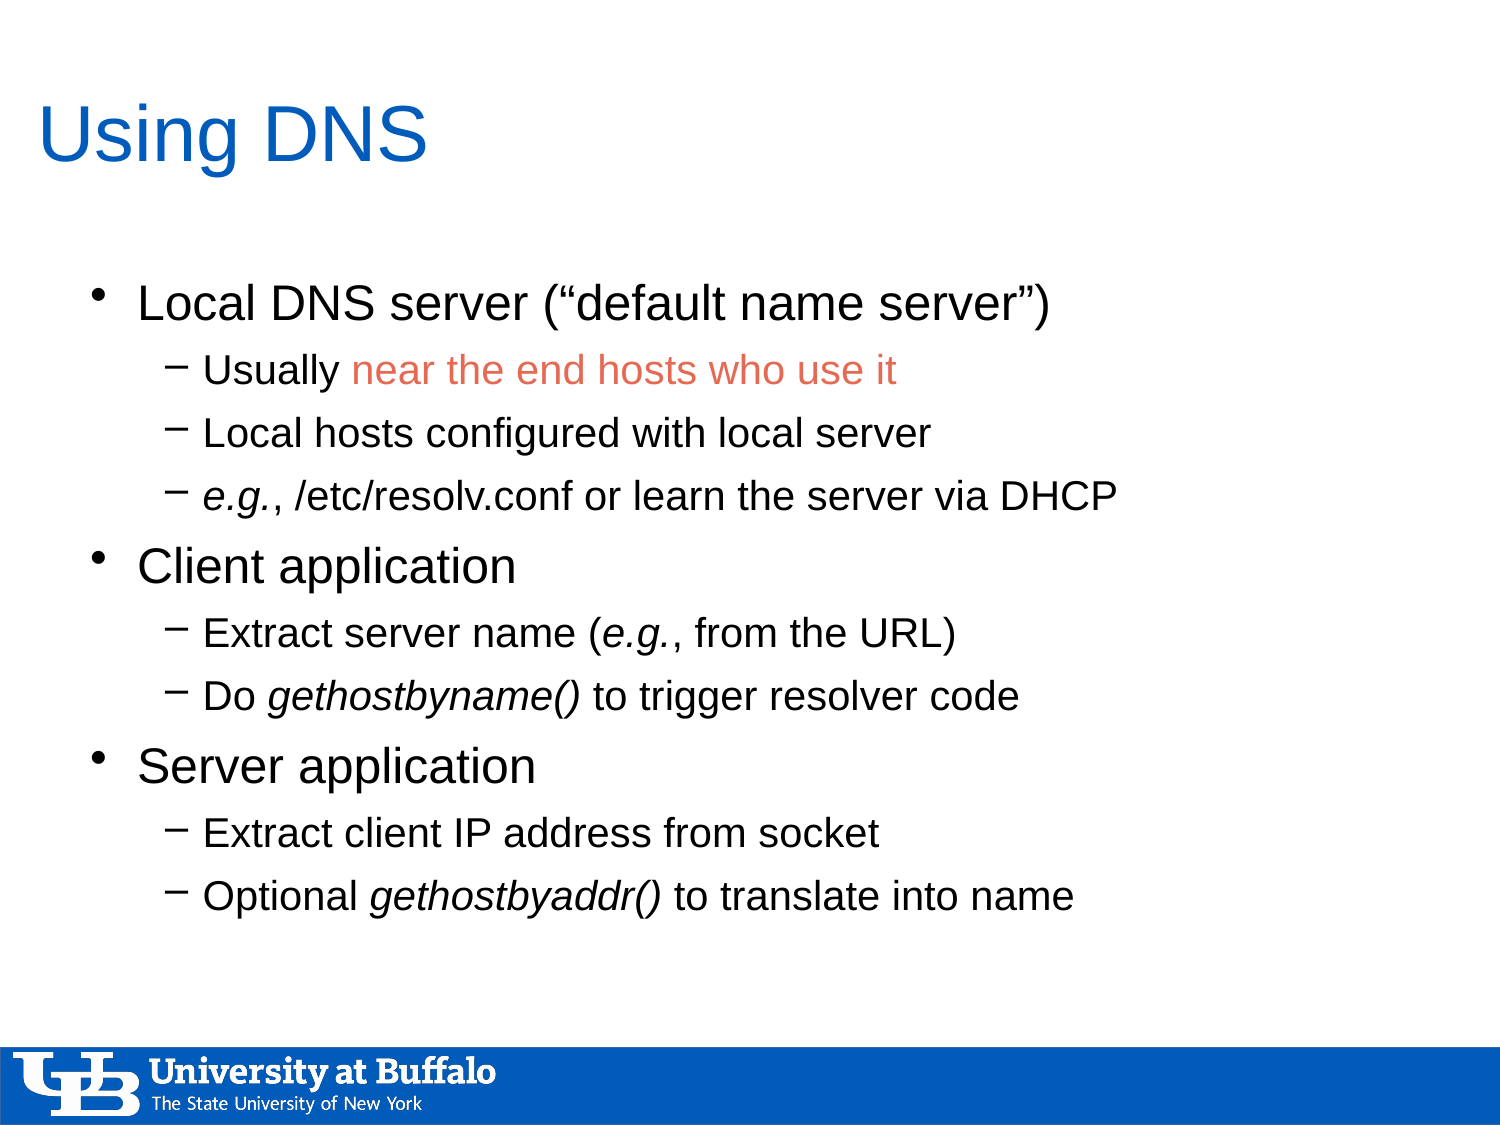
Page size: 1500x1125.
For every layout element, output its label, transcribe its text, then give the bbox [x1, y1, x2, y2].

picture [13, 1052, 496, 1116]
title Using DNS [37, 40, 1388, 228]
list Local DNS server (“default name server”) Usually near the end hosts who use it Local hosts configured with local server e.g., /etc/resolv.conf or learn the server via DHCP Client application Extract server name (e.g., from the URL) Do gethostbyname() to trigger resolver code Server application Extract client IP address from socket Optional gethostbyaddr() to translate into name [75, 263, 1425, 916]
